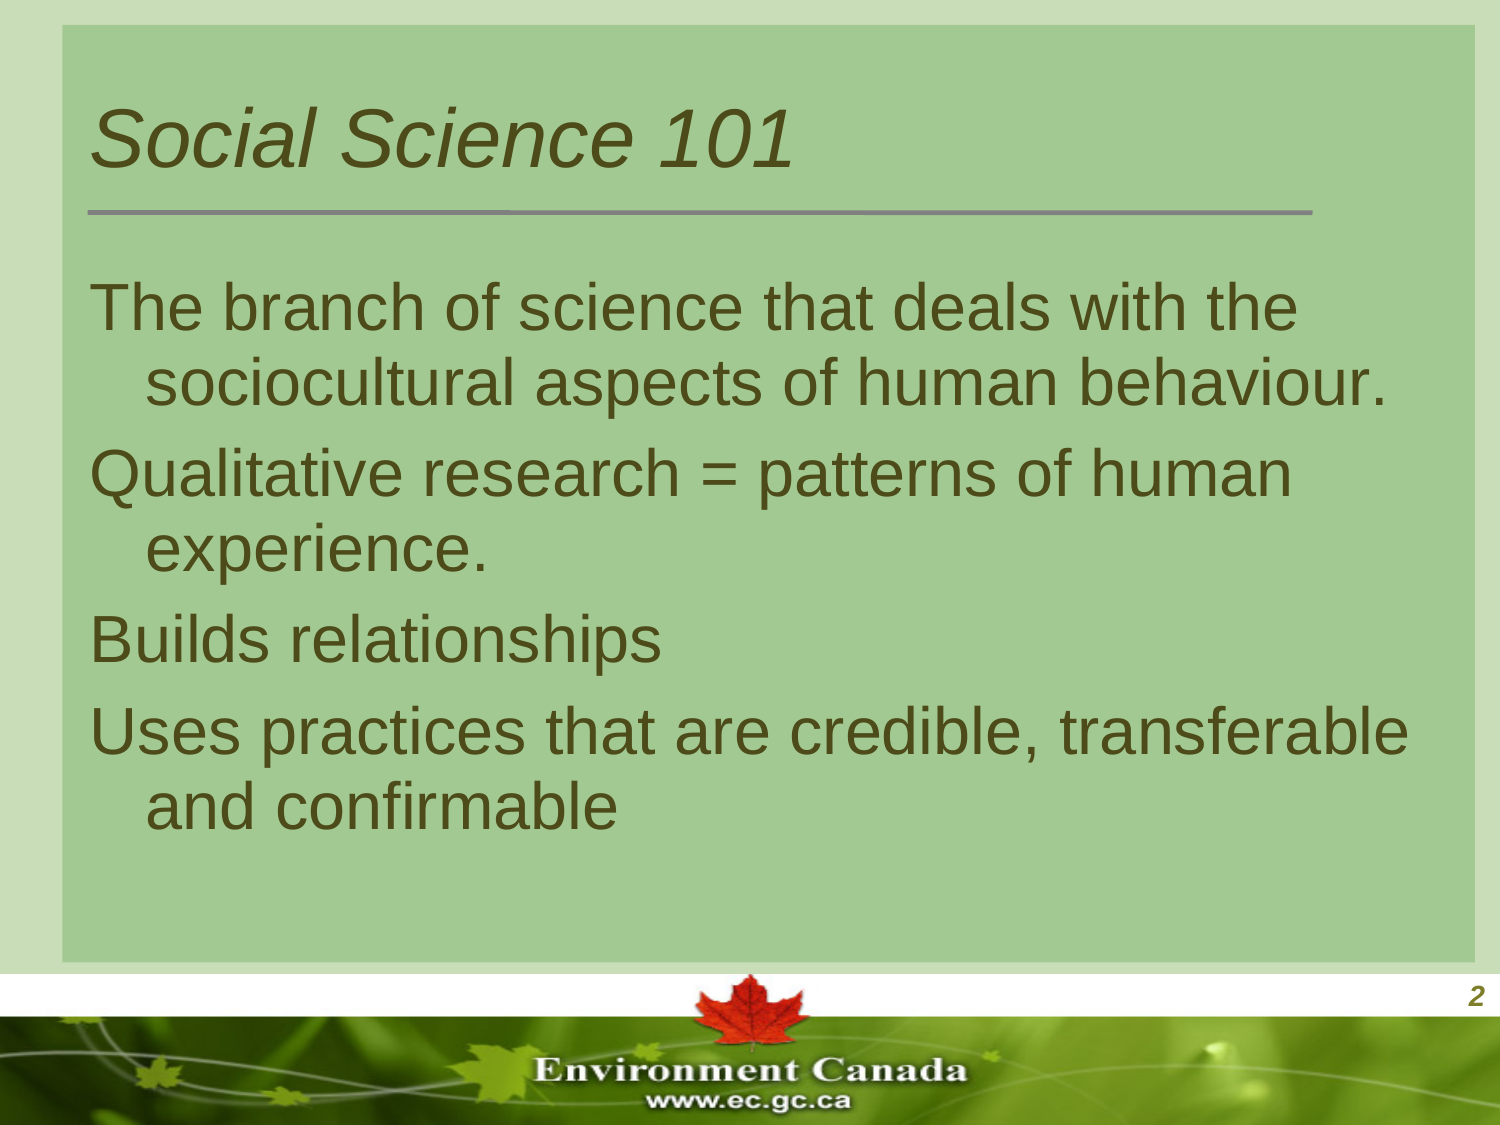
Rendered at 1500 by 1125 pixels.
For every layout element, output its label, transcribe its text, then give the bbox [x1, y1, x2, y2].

picture [1471, 989, 1480, 999]
list The branch of science that deals with the sociocultural aspects of human behaviour. Qualitative research = patterns of human experience. Builds relationships Uses practices that are credible, transferable and confirmable [75, 262, 1471, 1006]
title Social Science 101 [75, 45, 1471, 233]
picture [0, 974, 1500, 1125]
